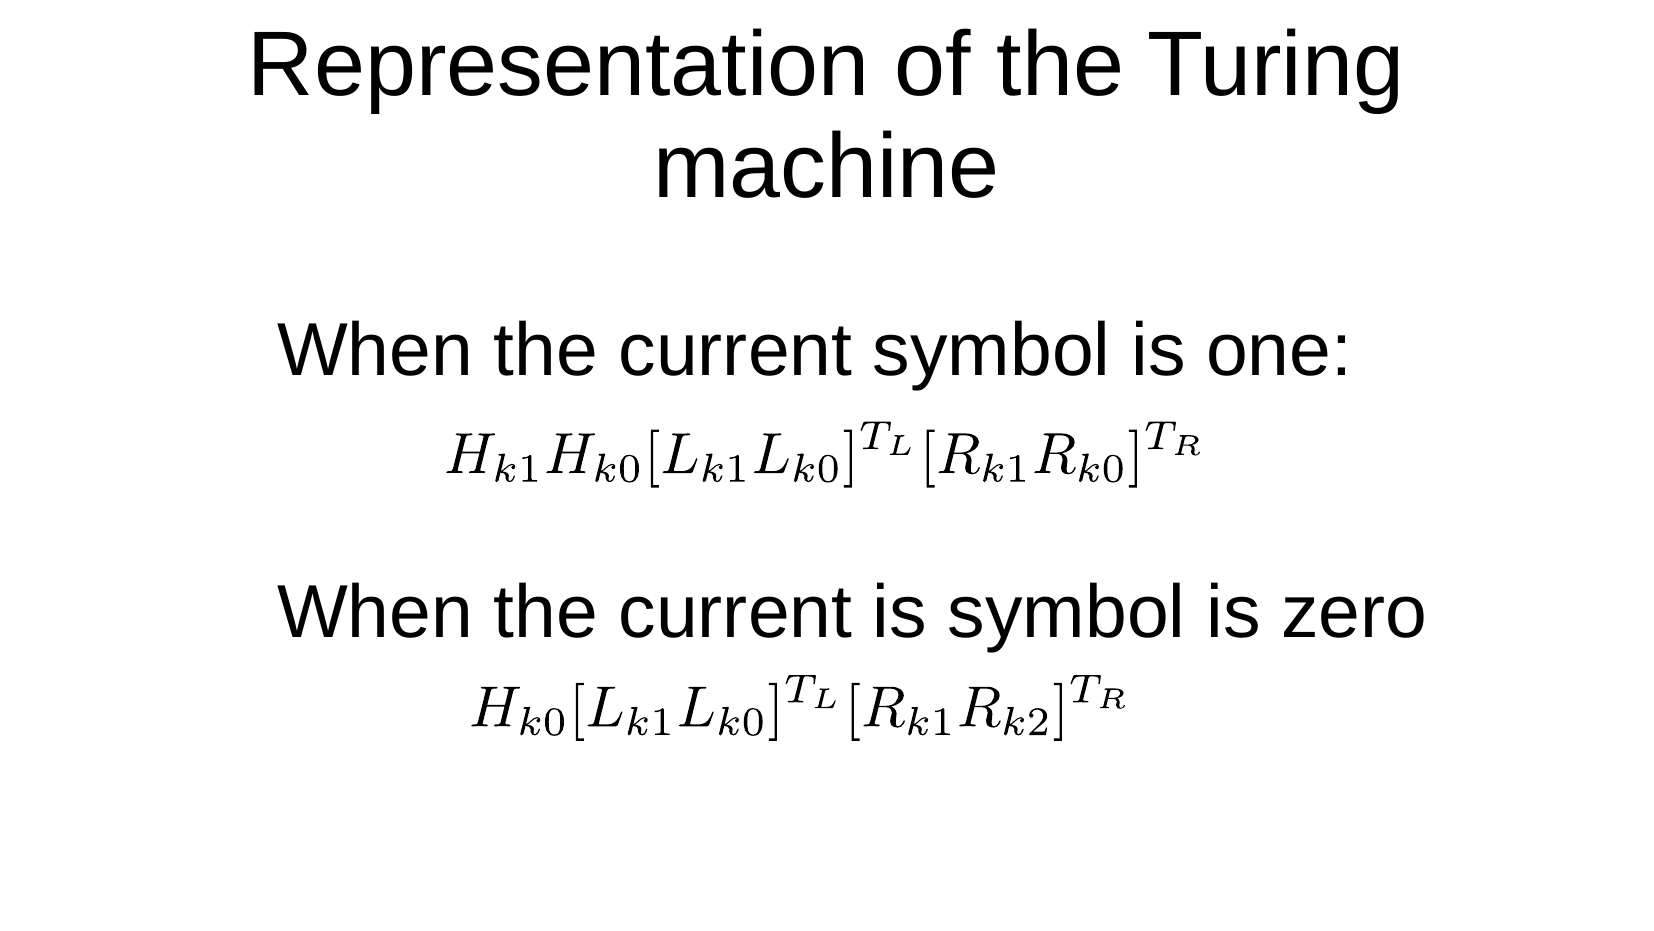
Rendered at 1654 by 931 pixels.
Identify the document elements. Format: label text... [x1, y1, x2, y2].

title Representation of the Turing machine [82, 12, 1571, 218]
text_box When the current is symbol is zero [262, 562, 1463, 758]
picture [471, 675, 1126, 741]
text_box When the current symbol is one: [262, 300, 1388, 488]
